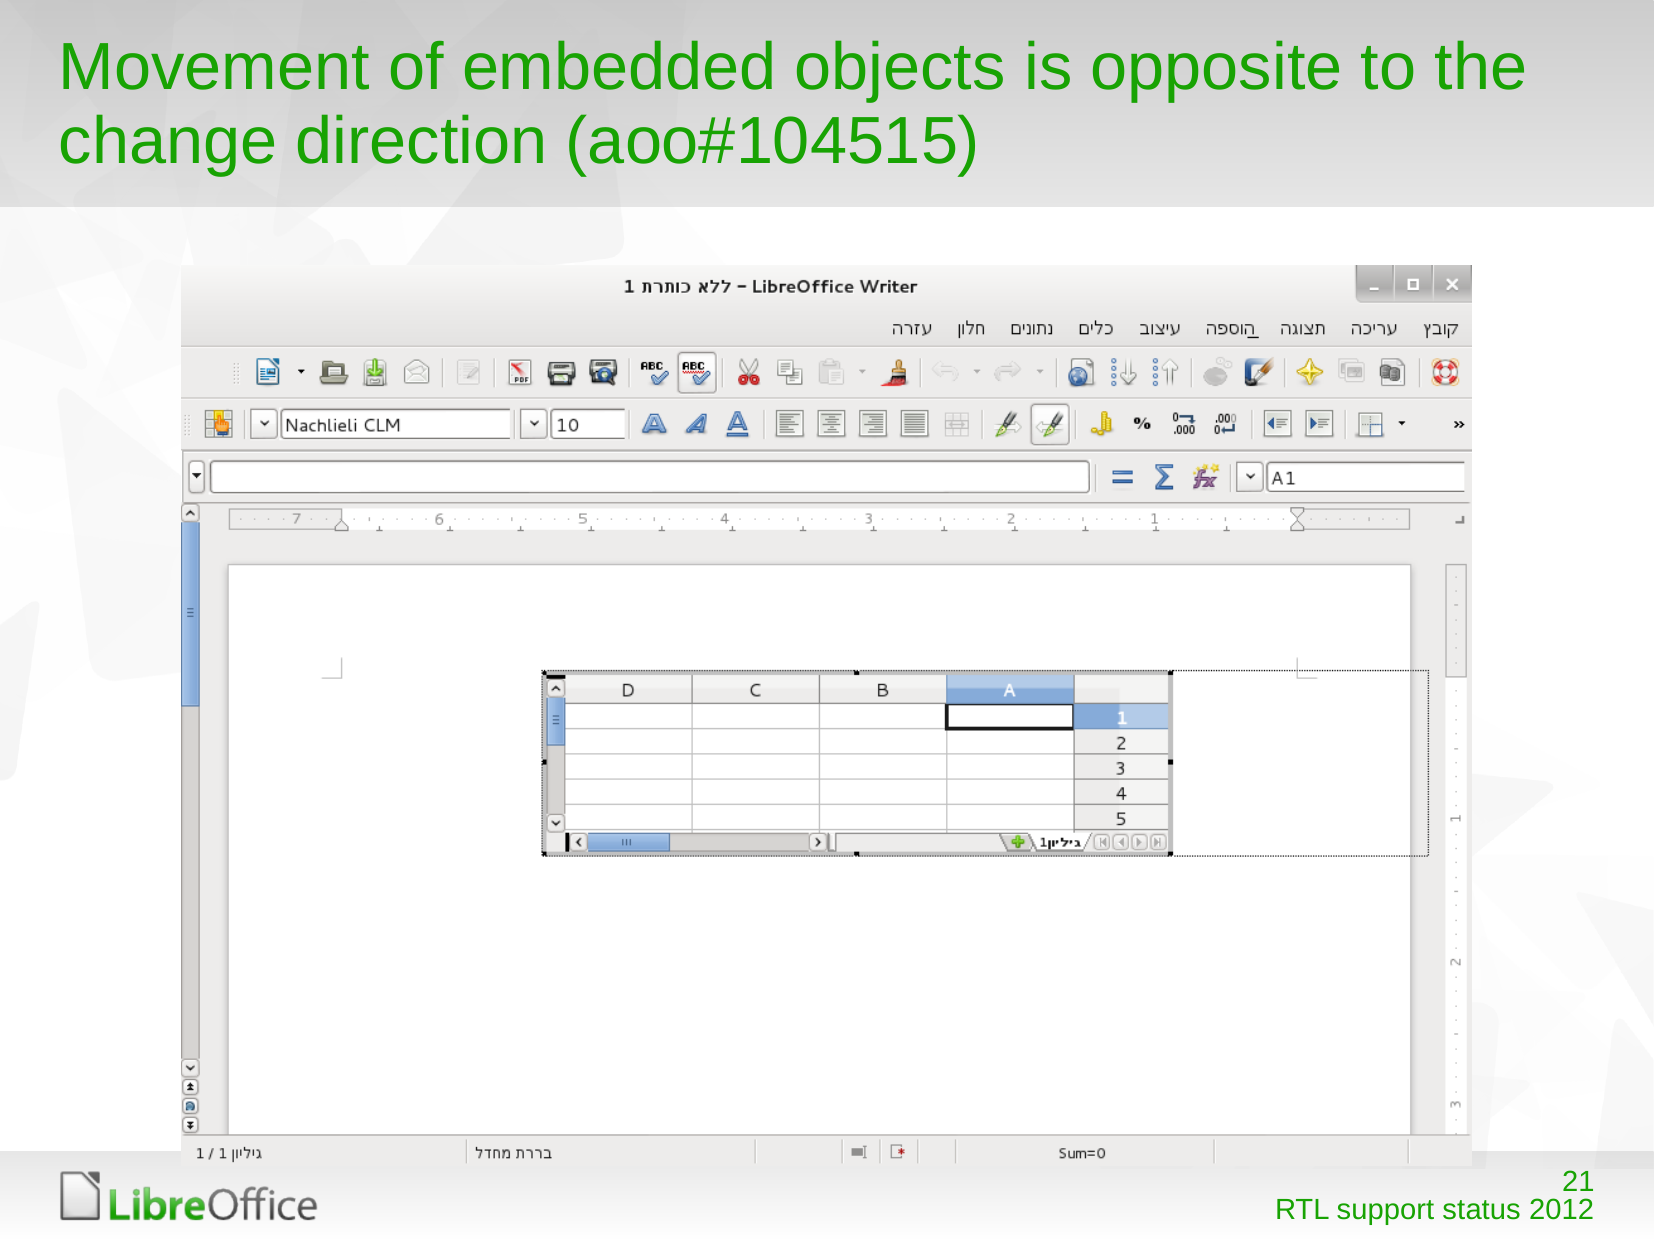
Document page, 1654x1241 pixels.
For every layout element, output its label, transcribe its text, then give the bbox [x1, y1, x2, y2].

title Movement of embedded objects is opposite to the change direction (aoo#104515) [59, 28, 1595, 179]
picture [0, 0, 1654, 1240]
